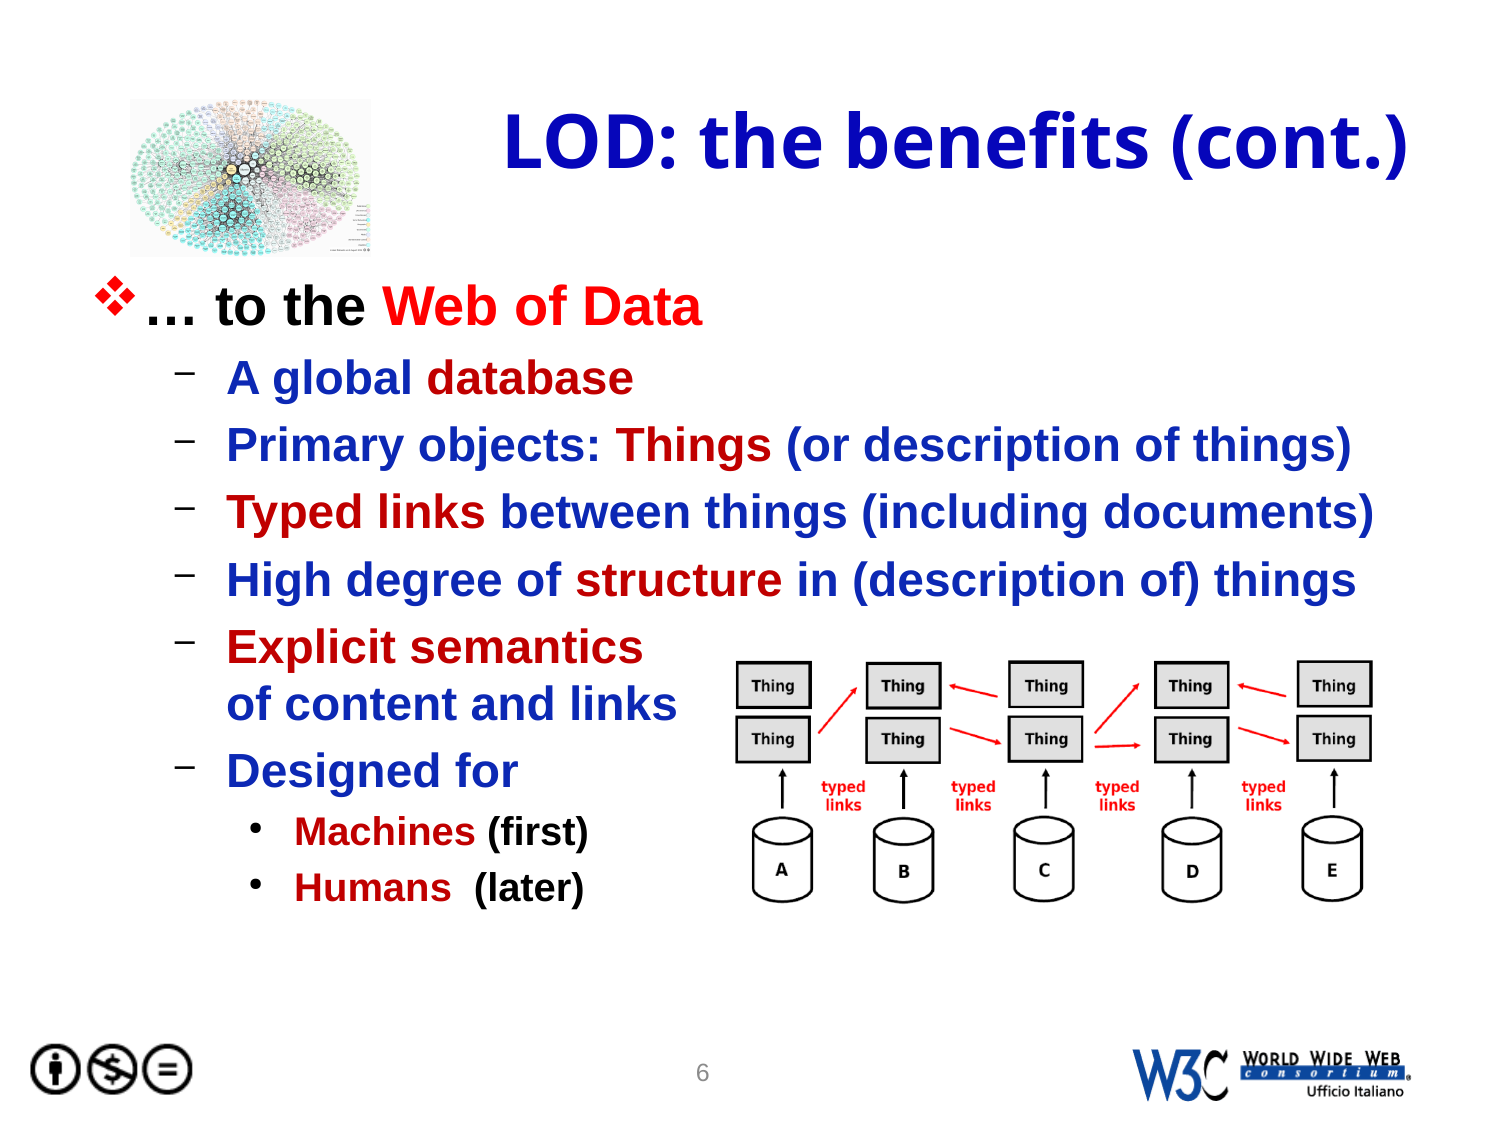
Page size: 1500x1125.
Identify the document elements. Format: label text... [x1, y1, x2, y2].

picture [15, 1022, 205, 1106]
picture [130, 99, 371, 257]
list … to the Web of Data A global database Primary objects: Things (or description of things) Typed links between things (including documents) High degree of structure in (description of) things Explicit semantics of content and links Designed for Machines (first) Humans (later) [75, 262, 1425, 1005]
slide_number <number> [680, 1041, 761, 1102]
title LOD: the benefits (cont.) [75, 45, 1425, 233]
picture [1132, 1049, 1412, 1102]
picture [722, 649, 1405, 923]
